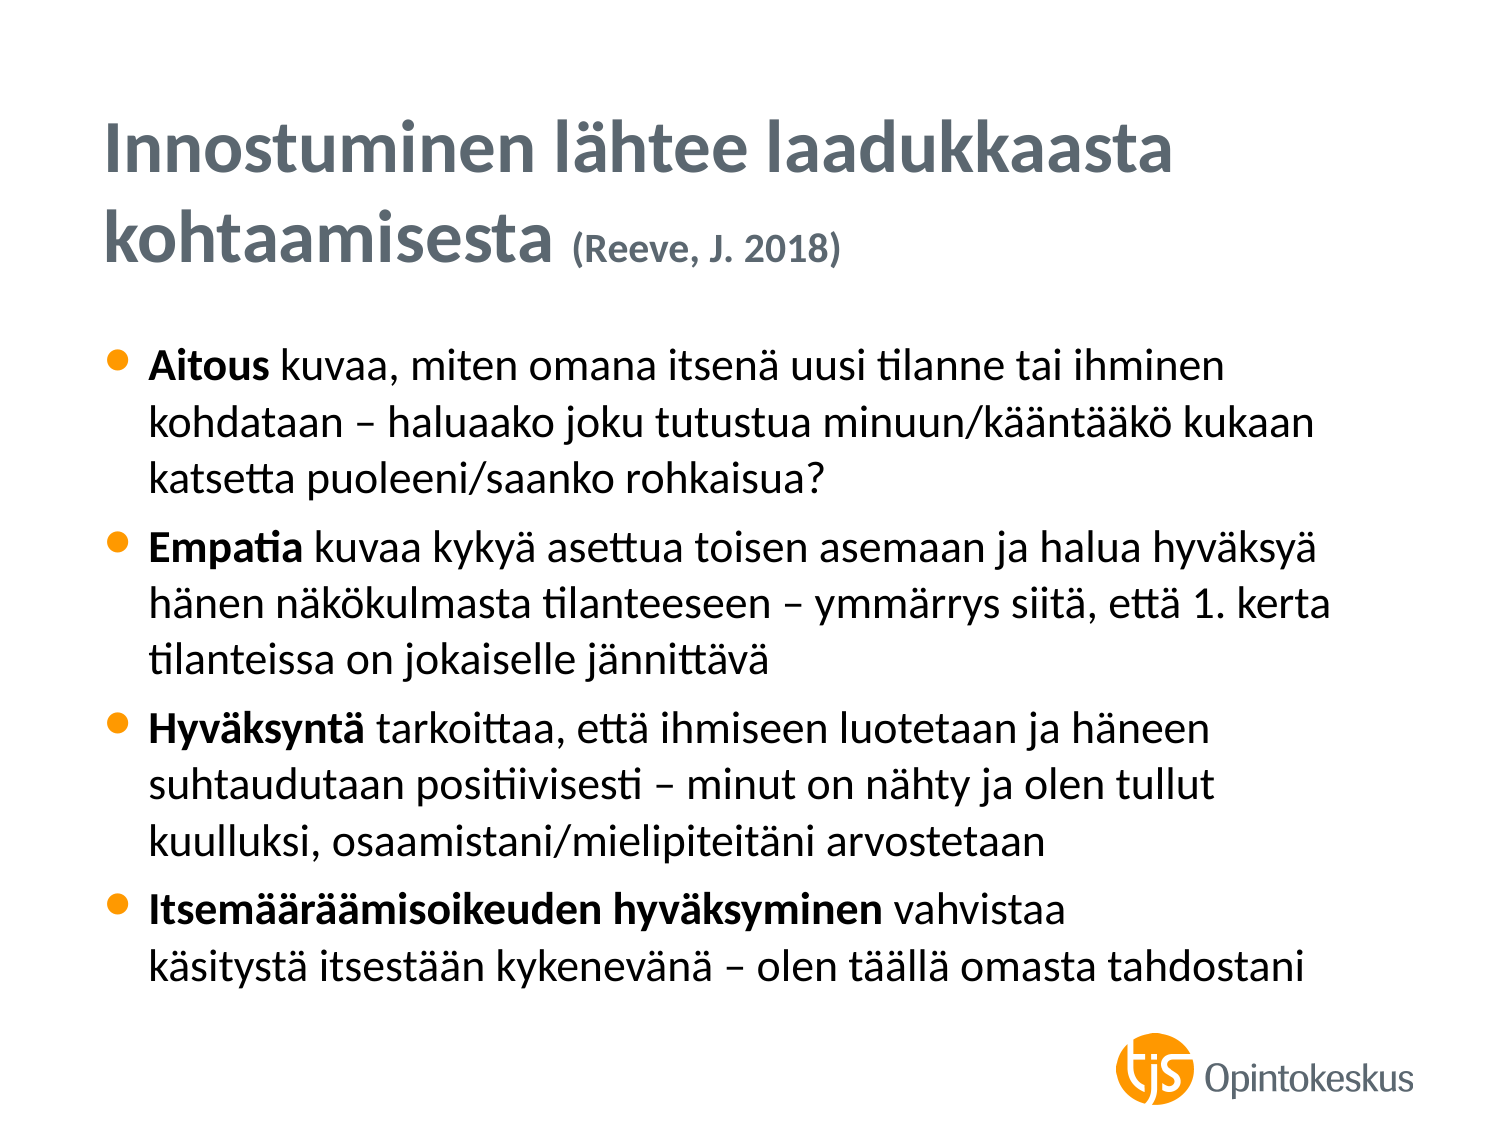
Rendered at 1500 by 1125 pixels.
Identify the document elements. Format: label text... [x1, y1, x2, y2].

title Innostuminen lähtee laadukkaasta kohtaamisesta (Reeve, J. 2018) [88, 90, 1412, 268]
picture [1116, 1033, 1413, 1105]
list Aitous kuvaa, miten omana itsenä uusi tilanne tai ihminen kohdataan – haluaako joku tutustua minuun/kääntääkö kukaan katsetta puoleeni/saanko rohkaisua? Empatia kuvaa kykyä asettua toisen asemaan ja halua hyväksyä hänen näkökulmasta tilanteeseen – ymmärrys siitä, että 1. kerta tilanteissa on jokaiselle jännittävä Hyväksyntä tarkoittaa, että ihmiseen luotetaan ja häneen suhtaudutaan positiivisesti – minut on nähty ja olen tullut kuulluksi, osaamistani/mielipiteitäni arvostetaan Itsemääräämisoikeuden hyväksyminen vahvistaa käsitystä itsestään kykenevänä – olen täällä omasta tahdostani [89, 326, 1413, 1006]
